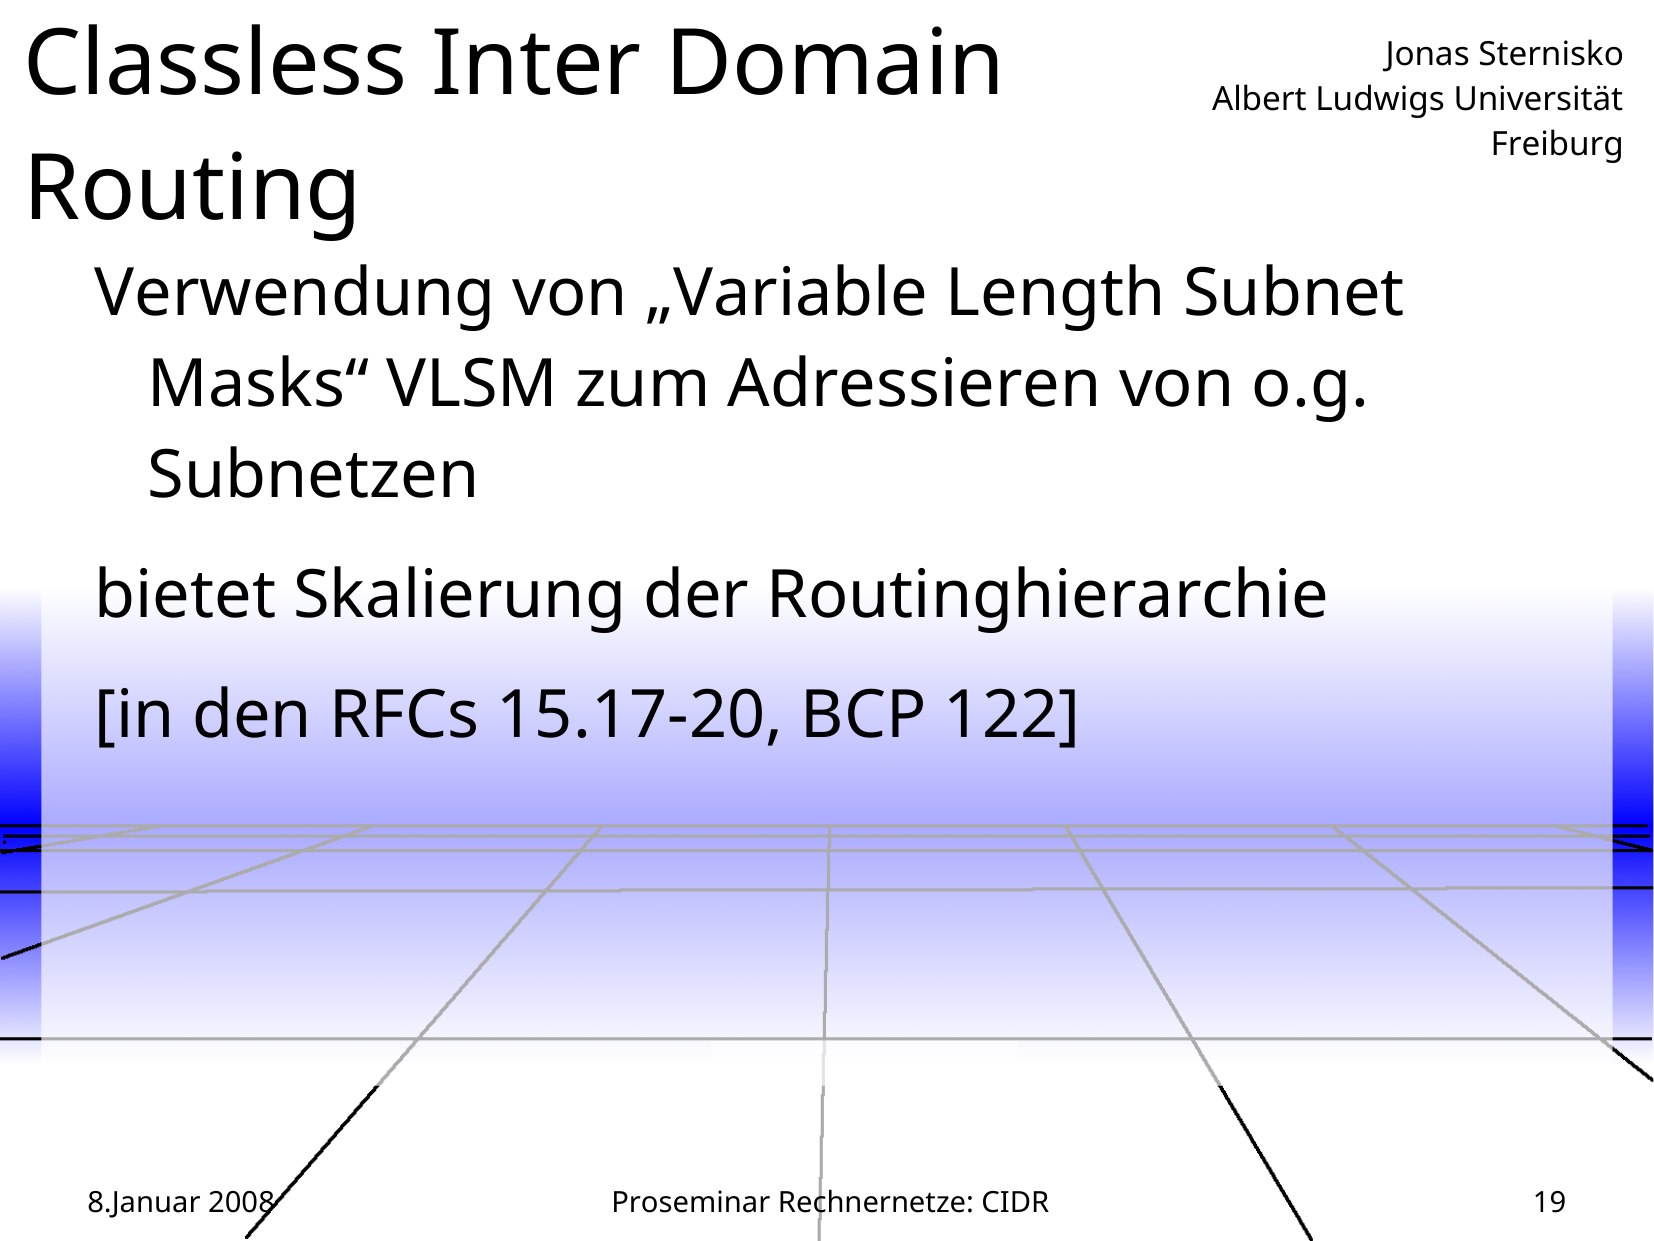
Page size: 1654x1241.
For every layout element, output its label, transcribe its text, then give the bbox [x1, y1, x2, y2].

picture [0, 0, 1654, 1241]
title Classless Inter Domain Routing [23, 7, 1093, 237]
list Verwendung von „Variable Length Subnet Masks“ VLSM zum Adressieren von o.g. Subnetzen bietet Skalierung der Routinghierarchie [in den RFCs 15.17-20, BCP 122] [76, 185, 1565, 1152]
